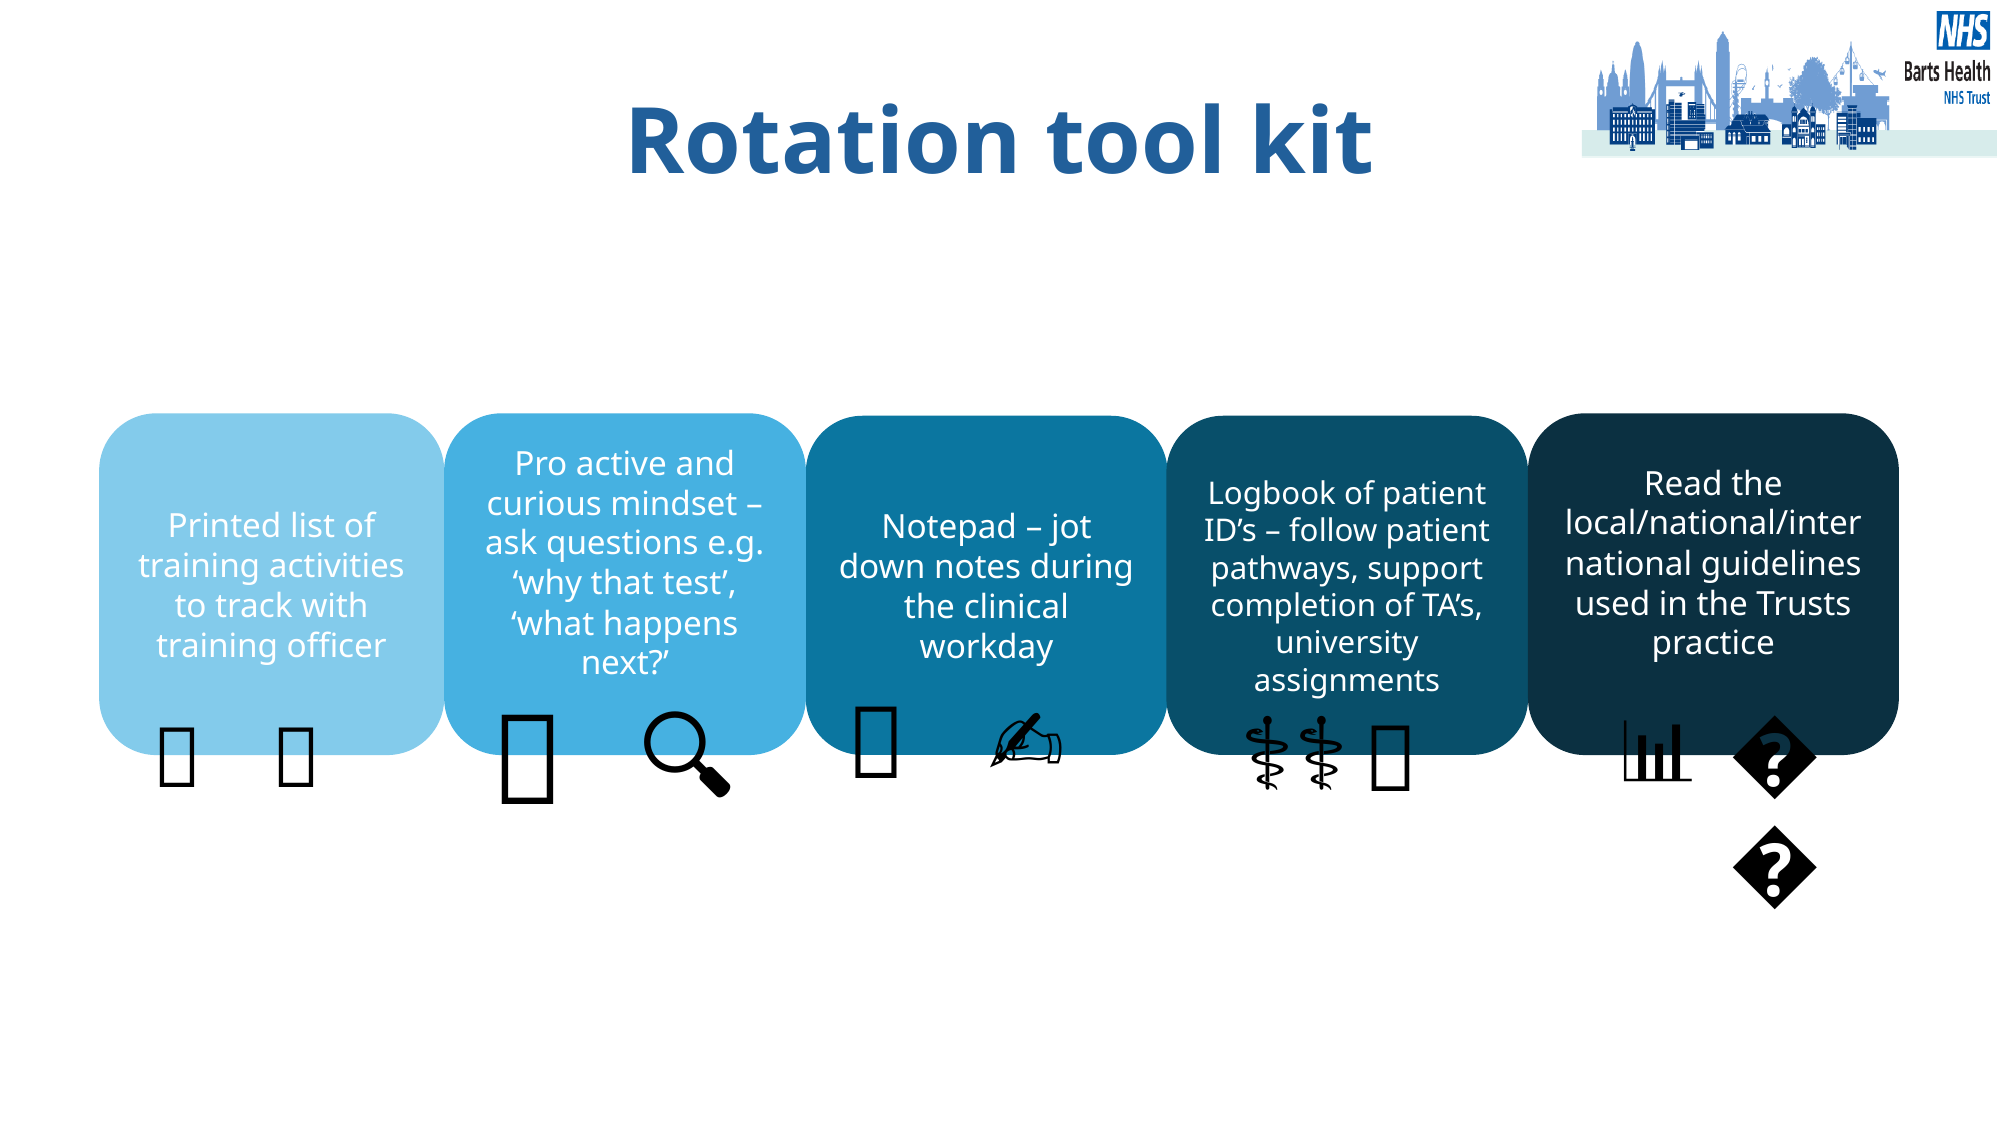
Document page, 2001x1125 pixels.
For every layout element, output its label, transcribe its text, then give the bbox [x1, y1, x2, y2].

text_box 📋 [1714, 686, 1840, 813]
text_box 🧑‍⚕️ [1225, 681, 1373, 819]
text_box Pro active and curious mindset – ask questions e.g. ‘why that test’, ‘what happens next?’ [444, 413, 806, 754]
picture [1581, 0, 2000, 158]
text_box Printed list of training activities to track with training officer [99, 413, 444, 756]
text_box 📝 [256, 696, 382, 814]
text_box 🧠 [475, 671, 671, 839]
text_box 🔍 [624, 686, 764, 824]
text_box 📅 [137, 696, 256, 814]
text_box 📊 [1600, 689, 1743, 806]
text_box Notepad – jot down notes during the clinical workday [806, 415, 1167, 755]
text_box 📕 [1373, 691, 1460, 819]
title Rotation tool kit [137, 34, 1863, 253]
text_box Read the local/national/international guidelines used in the Trusts practice [1527, 413, 1899, 756]
text_box Logbook of patient ID’s – follow patient pathways, support completion of TA’s, university assignments [1166, 415, 1528, 755]
text_box 📖 [831, 671, 966, 808]
text_box ✍️ [973, 676, 1118, 803]
